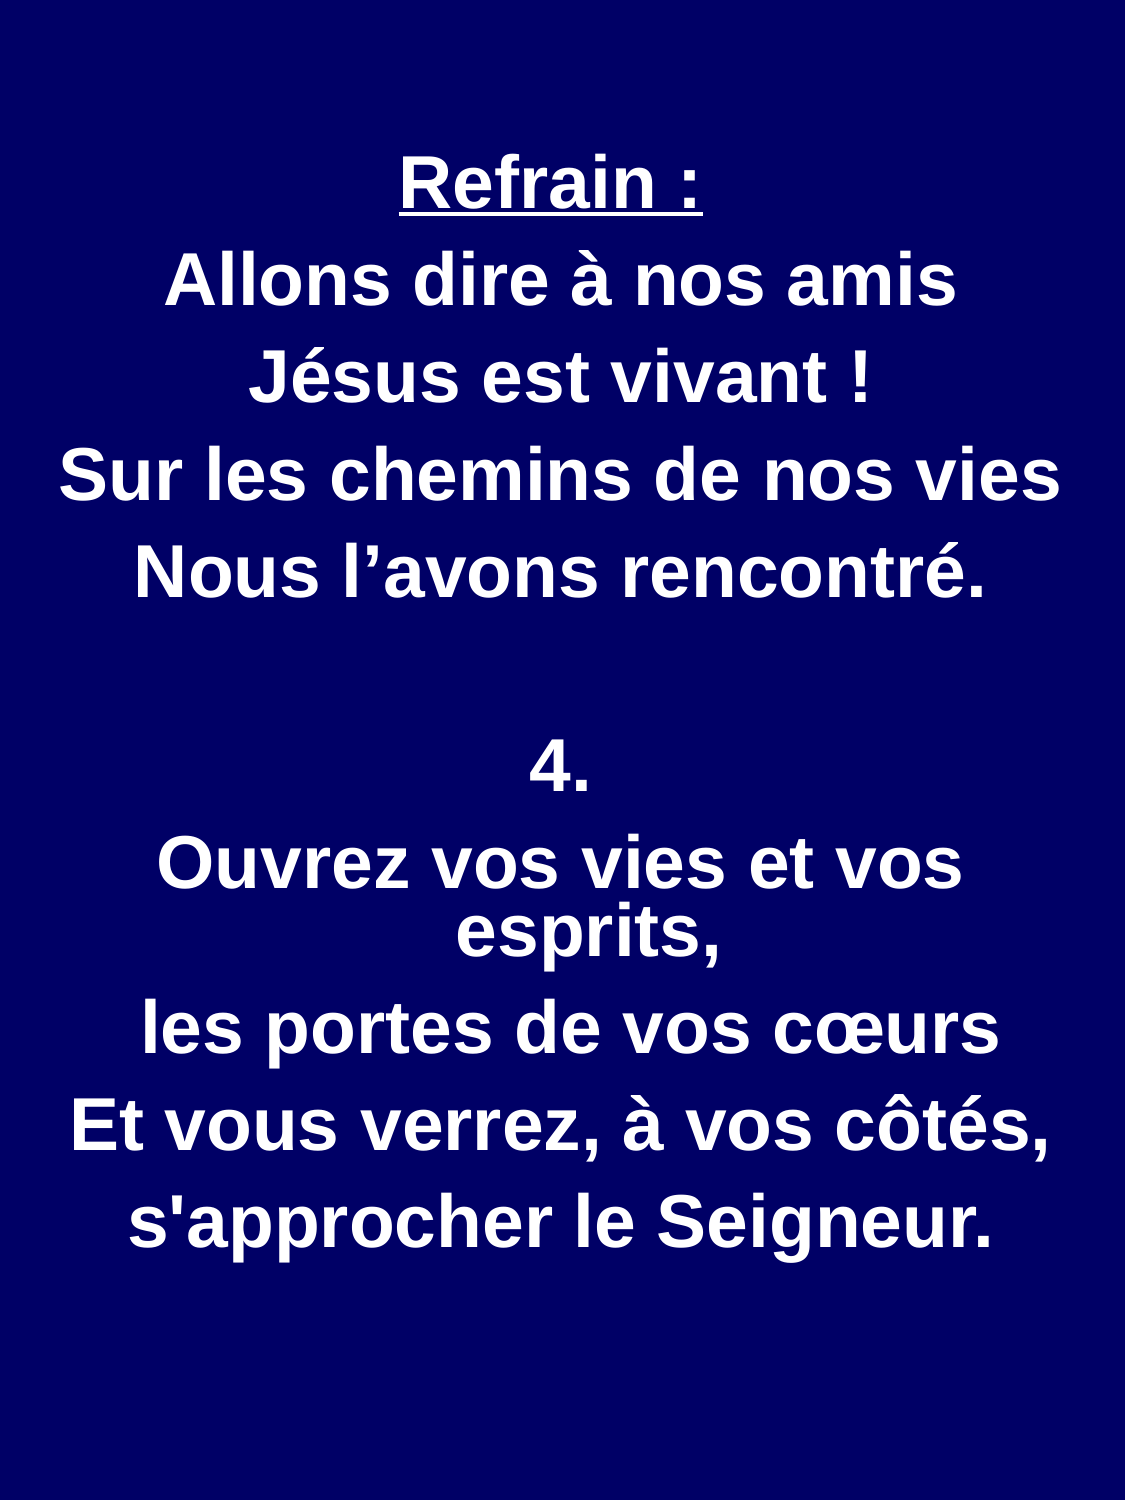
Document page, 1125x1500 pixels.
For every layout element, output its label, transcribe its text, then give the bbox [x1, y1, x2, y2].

text_box Refrain : Allons dire à nos amis Jésus est vivant ! Sur les chemins de nos vies Nous l’avons rencontré. 4. Ouvrez vos vies et vos esprits, les portes de vos cœurs Et vous verrez, à vos côtés, s'approcher le Seigneur. [11, 35, 1111, 1441]
